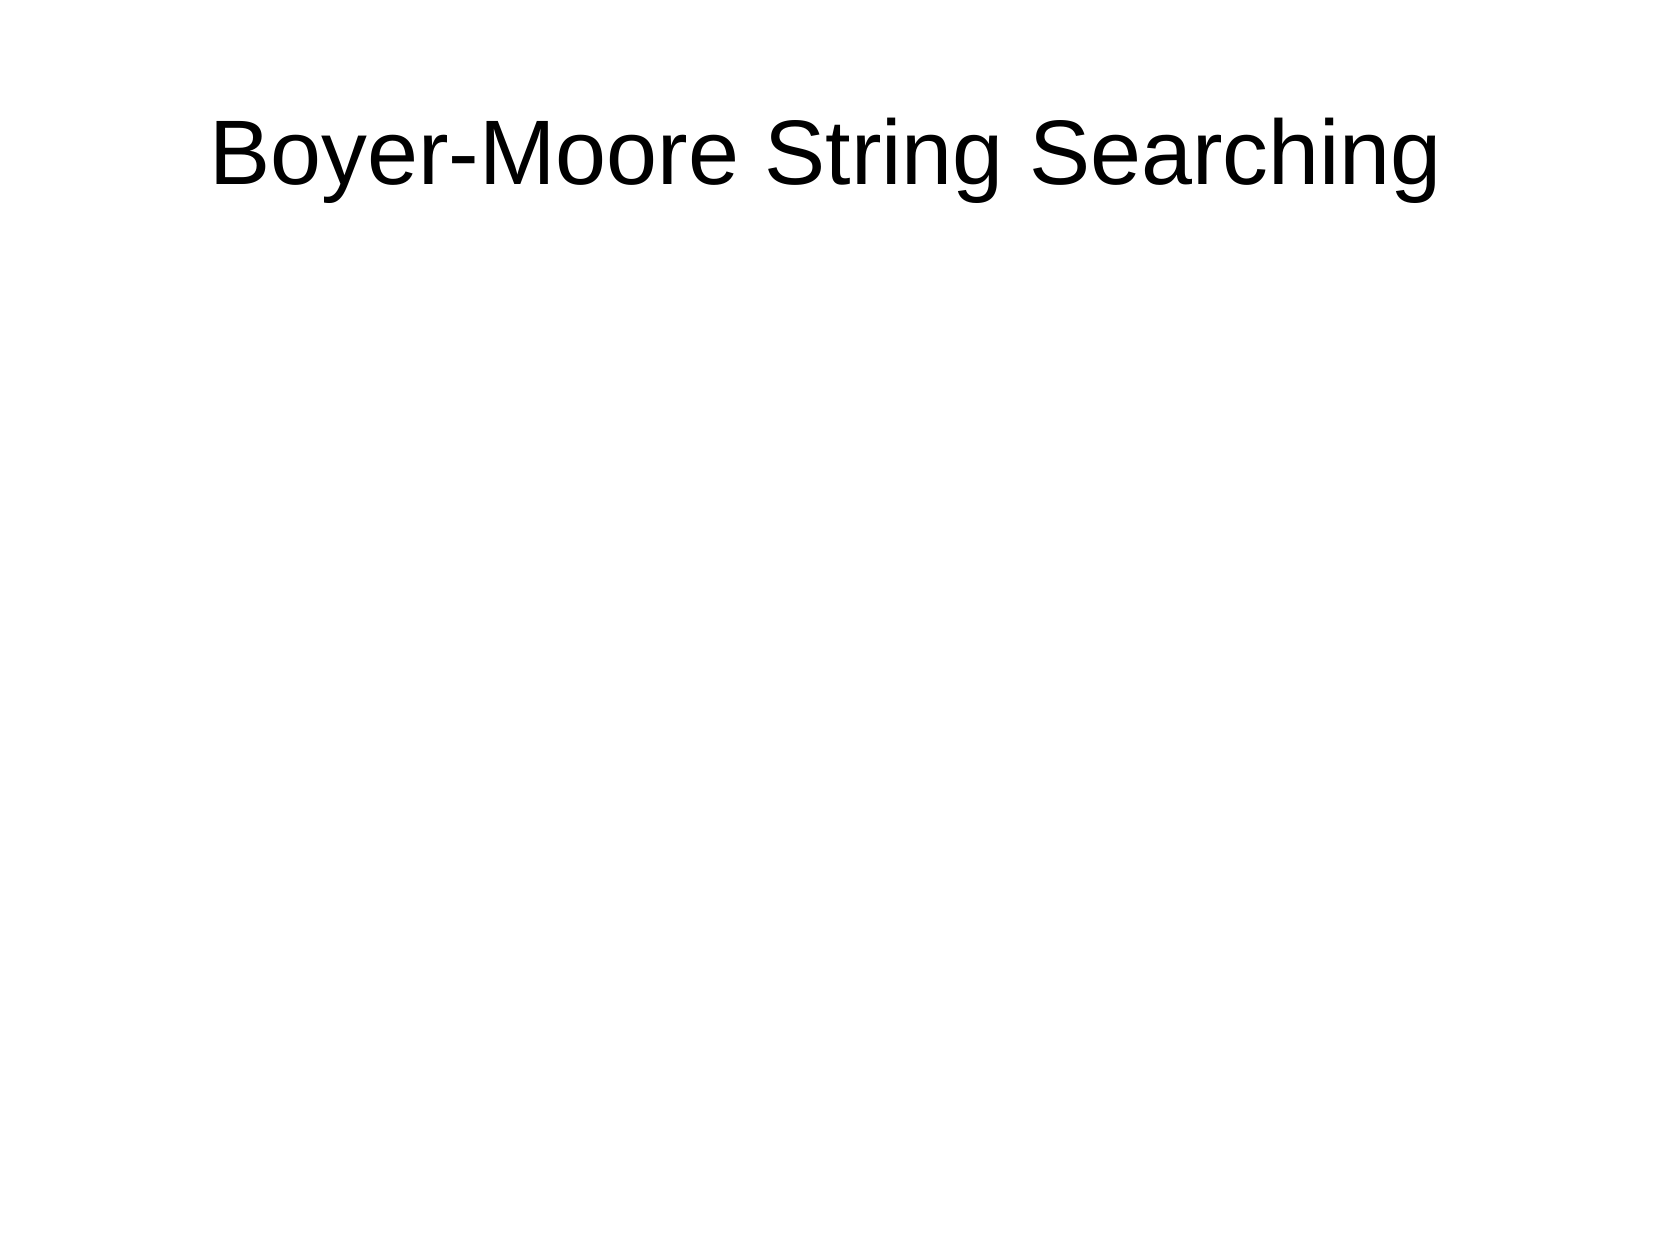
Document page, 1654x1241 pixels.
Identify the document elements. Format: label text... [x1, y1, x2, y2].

title Boyer-Moore String Searching [82, 49, 1571, 257]
